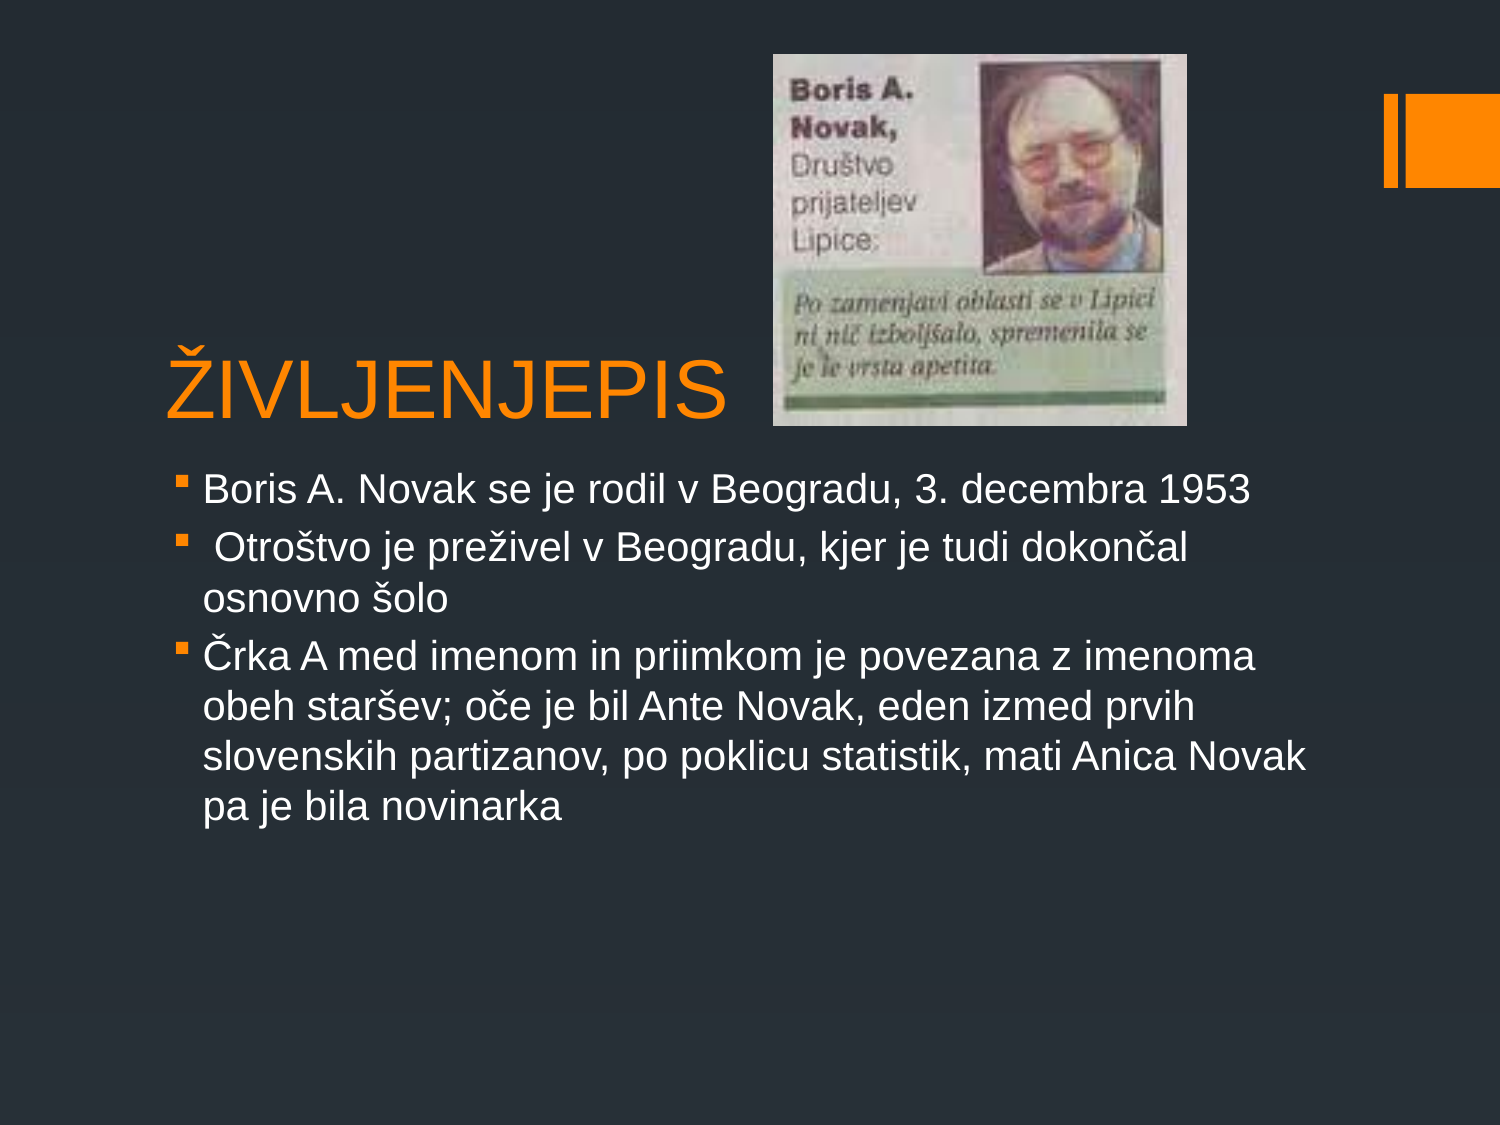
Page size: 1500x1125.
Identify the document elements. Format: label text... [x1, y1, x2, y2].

title ŽIVLJENJEPIS [150, 253, 1350, 443]
list Boris A. Novak se je rodil v Beogradu, 3. decembra 1953 Otroštvo je preživel v Beogradu, kjer je tudi dokončal osnovno šolo Črka A med imenom in priimkom je povezana z imenoma obeh staršev; oče je bil Ante Novak, eden izmed prvih slovenskih partizanov, po poklicu statistik, mati Anica Novak pa je bila novinarka [150, 454, 1350, 1035]
picture [773, 54, 1187, 426]
